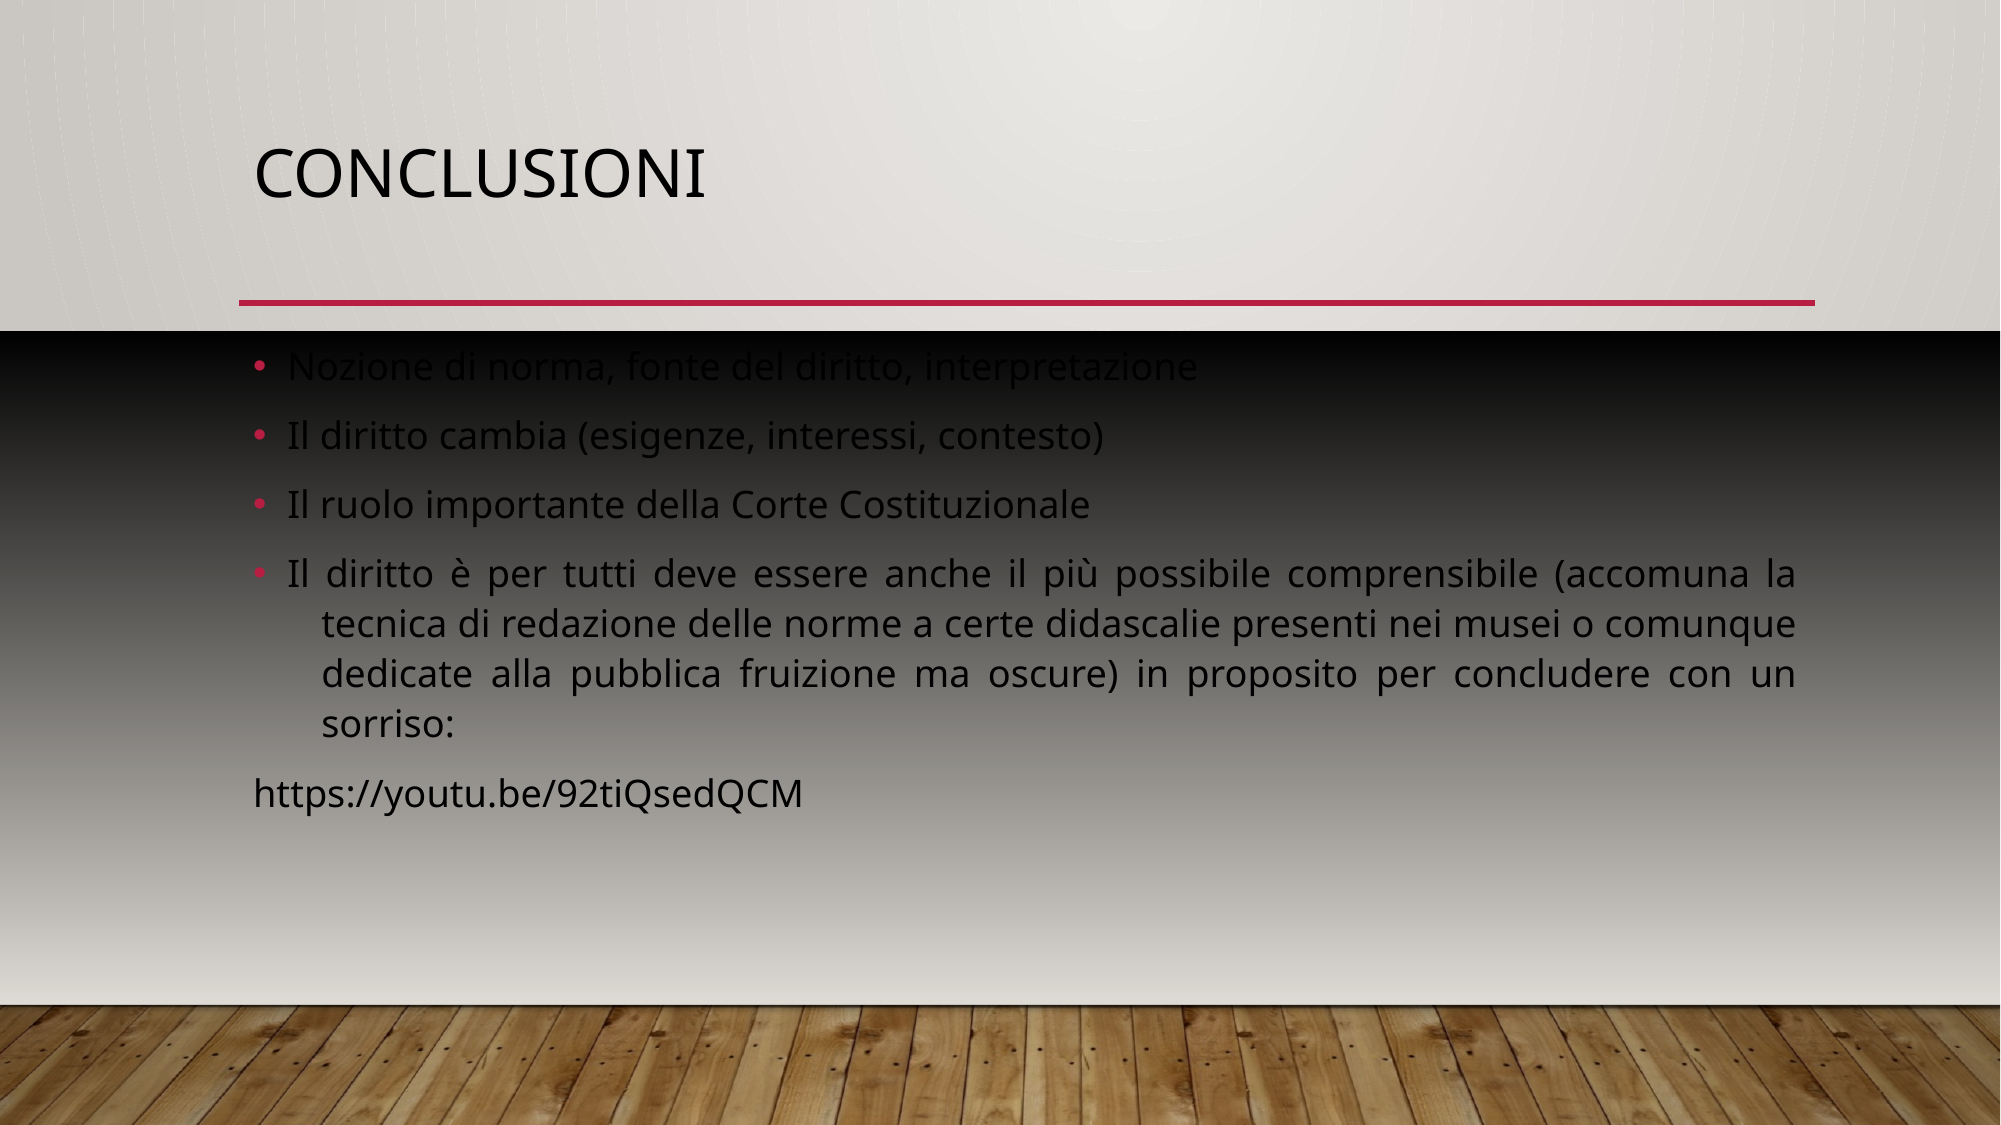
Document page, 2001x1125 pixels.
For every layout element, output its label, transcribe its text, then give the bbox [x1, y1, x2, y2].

title Conclusioni [238, 131, 1814, 305]
list Nozione di norma, fonte del diritto, interpretazione Il diritto cambia (esigenze, interessi, contesto) Il ruolo importante della Corte Costituzionale Il diritto è per tutti deve essere anche il più possibile comprensibile (accomuna la tecnica di redazione delle norme a certe didascalie presenti nei musei o comunque dedicate alla pubblica fruizione ma oscure) in proposito per concludere con un sorriso: https://youtu.be/92tiQsedQCM [238, 330, 1814, 897]
